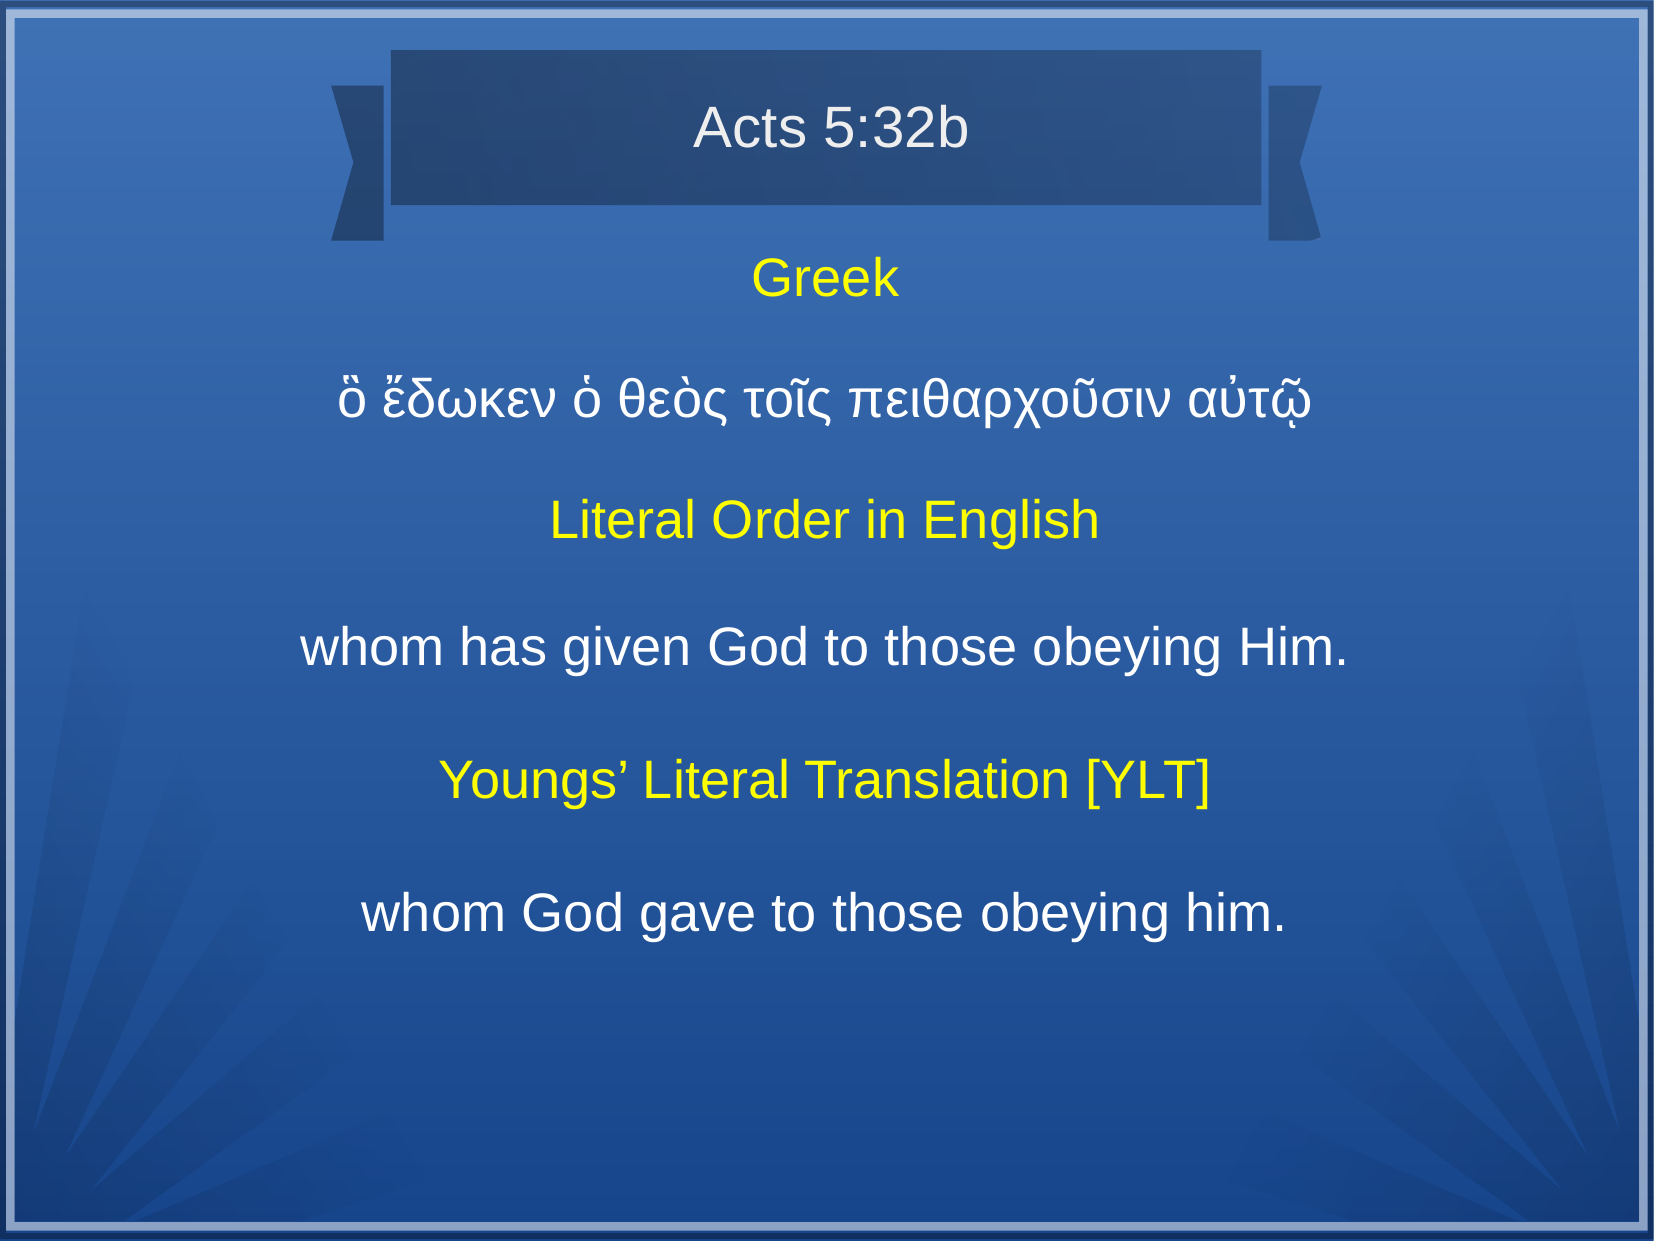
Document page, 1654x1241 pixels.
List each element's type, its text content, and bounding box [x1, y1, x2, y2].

text_box Acts 5:32b [576, 73, 1087, 182]
text_box Greek ὃ ἔδωκεν ὁ θεὸς τοῖς πειθαρχοῦσιν αὐτῷ Literal Order in English whom has given God to those obeying Him. Youngs’ Literal Translation [YLT] whom God gave to those obeying him. [30, 240, 1621, 1241]
